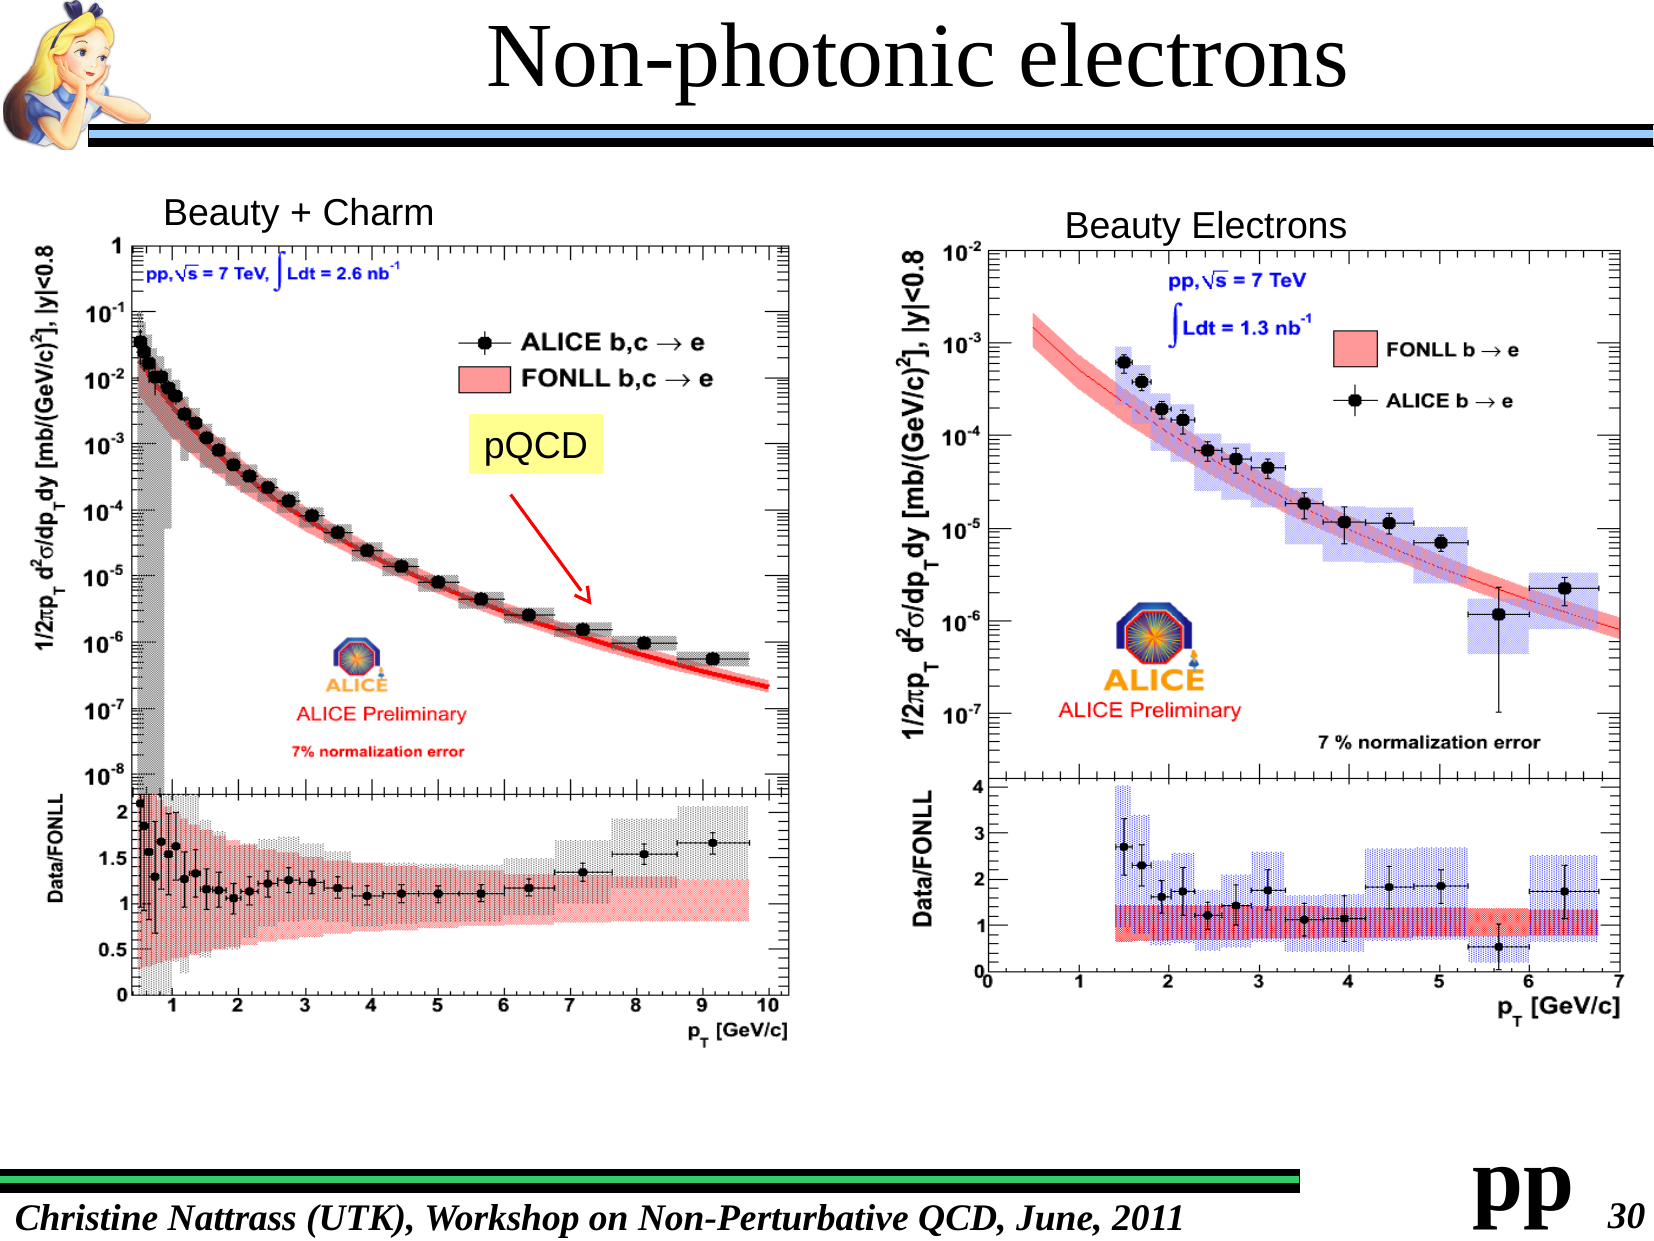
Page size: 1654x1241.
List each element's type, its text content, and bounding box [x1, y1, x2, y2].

text_box pQCD [469, 414, 603, 474]
text_box Beauty Electrons [1038, 193, 1444, 254]
text_box pp [1312, 1121, 1613, 1238]
picture [882, 225, 1629, 1030]
picture [21, 223, 826, 1051]
picture [3, 0, 151, 150]
text_box Beauty + Charm [137, 180, 543, 241]
title Non-photonic electrons [225, 0, 1613, 107]
